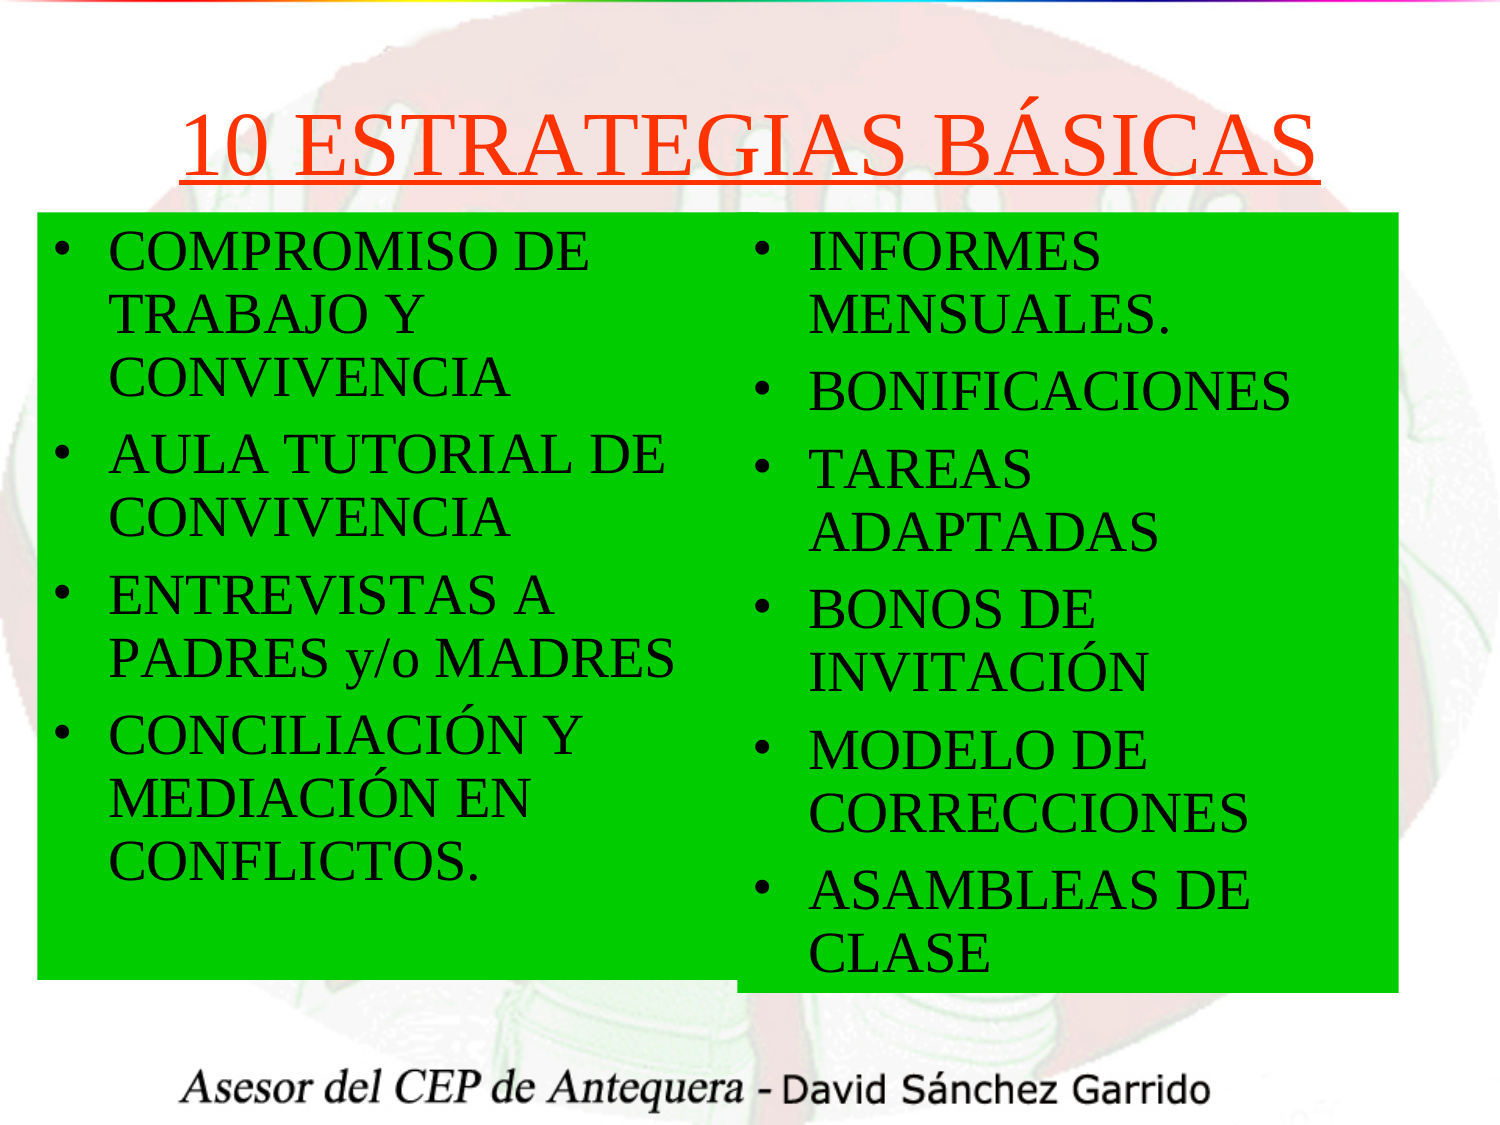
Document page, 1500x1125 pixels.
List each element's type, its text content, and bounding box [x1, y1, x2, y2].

text_box COMPROMISO DE TRABAJO Y CONVIVENCIA AULA TUTORIAL DE CONVIVENCIA ENTREVISTAS A PADRES y/o MADRES CONCILIACIÓN Y MEDIACIÓN EN CONFLICTOS. [37, 212, 737, 980]
text_box INFORMES MENSUALES. BONIFICACIONES TAREAS ADAPTADAS BONOS DE INVITACIÓN MODELO DE CORRECCIONES ASAMBLEAS DE CLASE [737, 212, 1399, 993]
text_box 10 ESTRATEGIAS BÁSICAS [75, 76, 1426, 202]
picture [0, 0, 1500, 1125]
